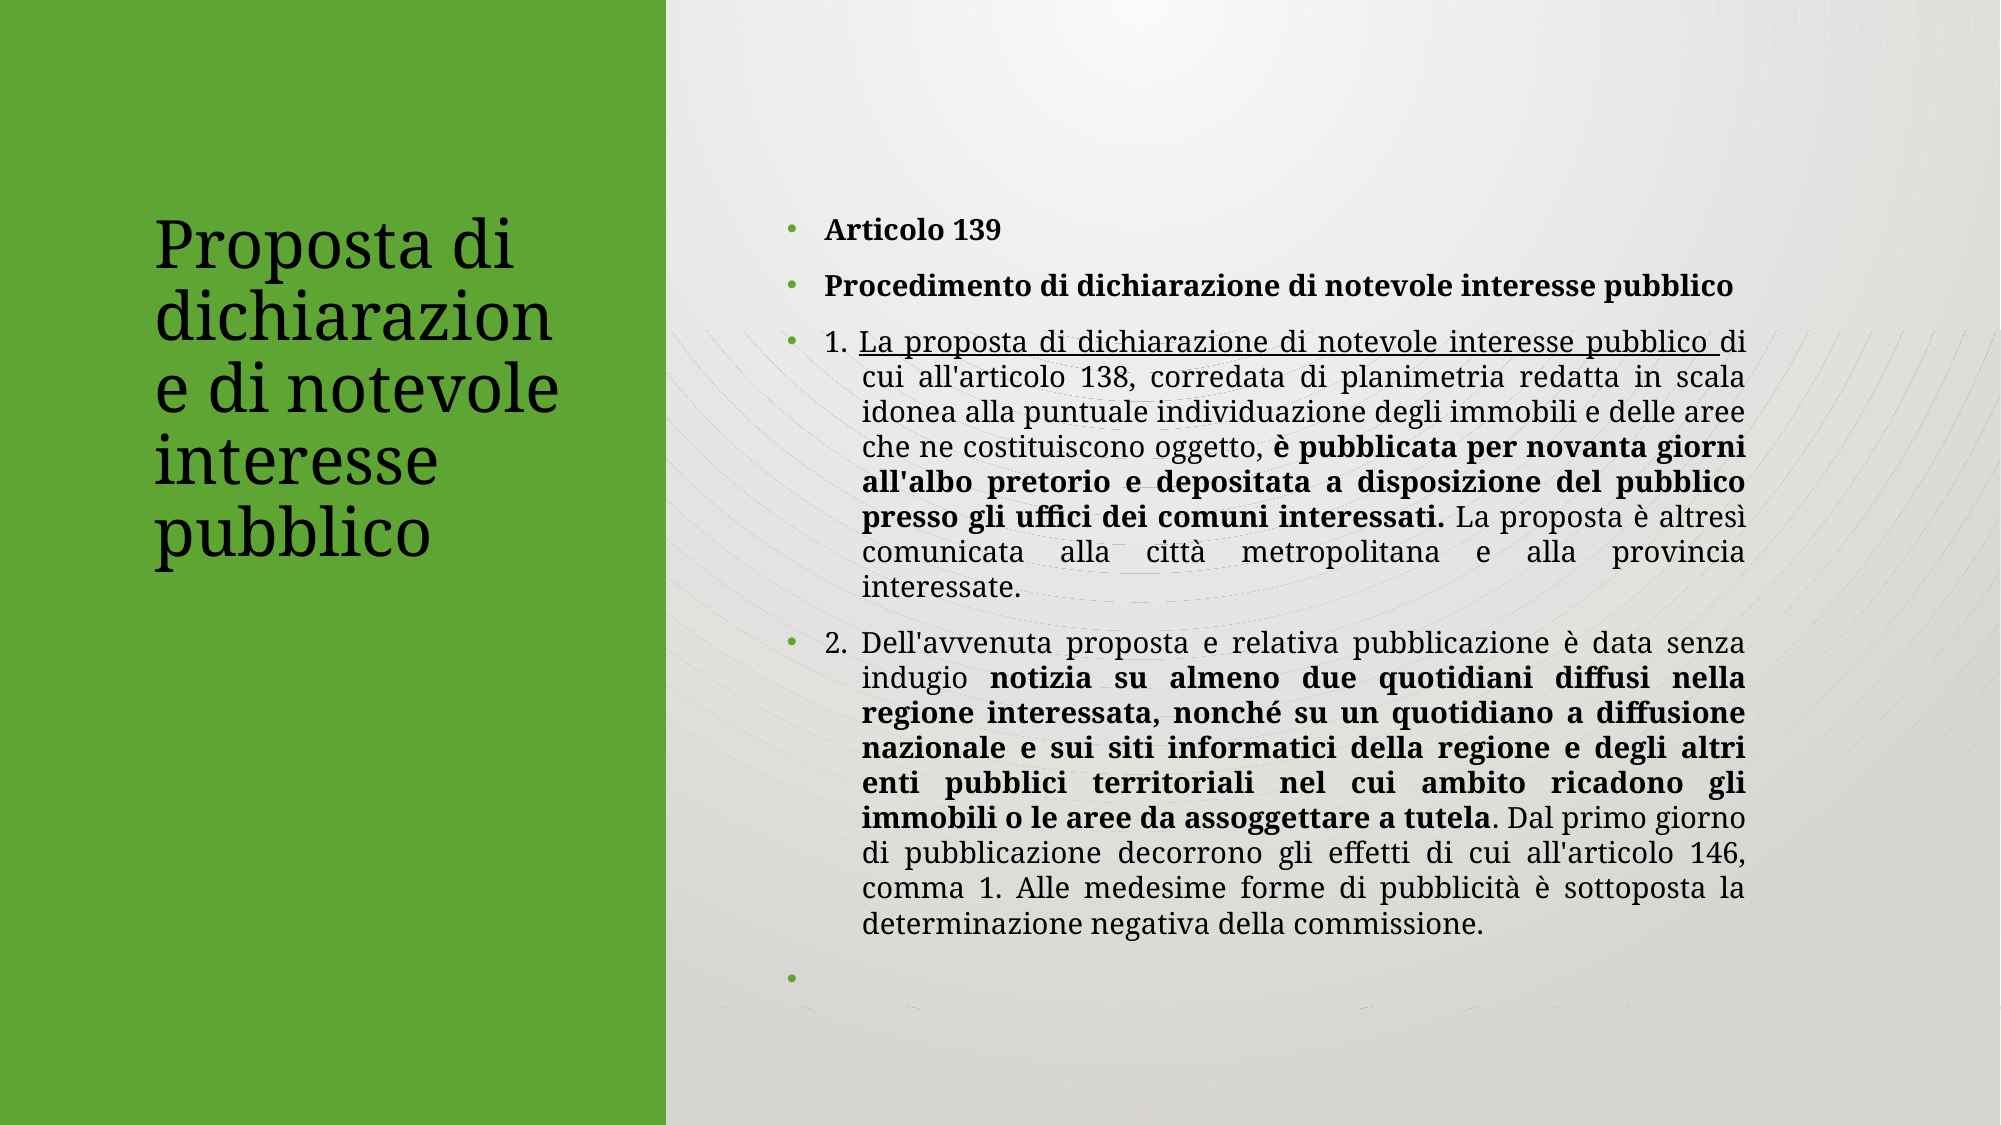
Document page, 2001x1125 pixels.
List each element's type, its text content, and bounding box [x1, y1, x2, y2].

list Articolo 139 Procedimento di dichiarazione di notevole interesse pubblico 1. La proposta di dichiarazione di notevole interesse pubblico di cui all'articolo 138, corredata di planimetria redatta in scala idonea alla puntuale individuazione degli immobili e delle aree che ne costituiscono oggetto, è pubblicata per novanta giorni all'albo pretorio e depositata a disposizione del pubblico presso gli uffici dei comuni interessati. La proposta è altresì comunicata alla città metropolitana e alla provincia interessate. 2. Dell'avvenuta proposta e relativa pubblicazione è data senza indugio notizia su almeno due quotidiani diffusi nella regione interessata, nonché su un quotidiano a diffusione nazionale e sui siti informatici della regione e degli altri enti pubblici territoriali nel cui ambito ricadono gli immobili o le aree da assoggettare a tutela. Dal primo giorno di pubblicazione decorrono gli effetti di cui all'articolo 146, comma 1. Alle medesime forme di pubblicità è sottoposta la determinazione negativa della commissione. [771, 203, 1762, 1010]
text_box [0, 0, 2000, 1125]
title Proposta di dichiarazione di notevole interesse pubblico [139, 203, 587, 956]
